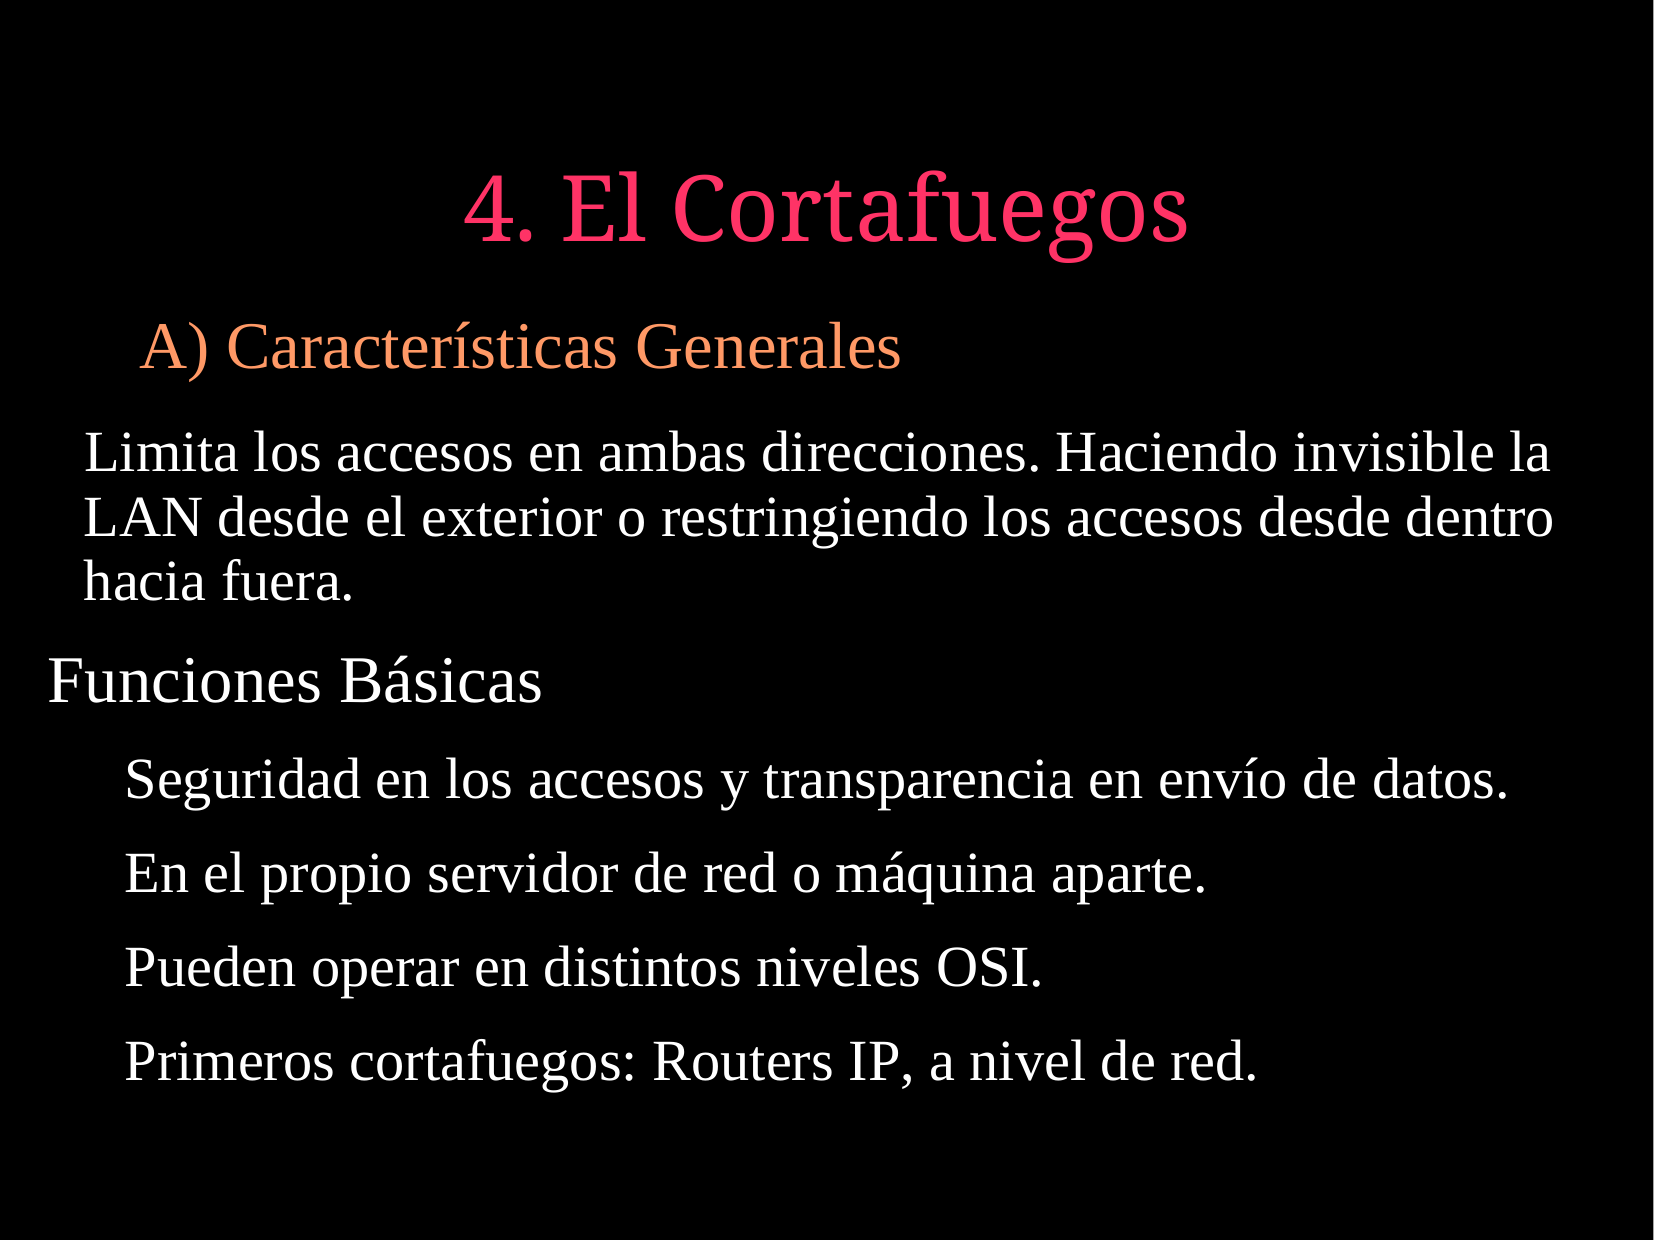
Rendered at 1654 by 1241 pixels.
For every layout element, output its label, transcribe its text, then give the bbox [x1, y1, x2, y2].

text_box Limita los accesos en ambas direcciones. Haciendo invisible la LAN desde el exterior o restringiendo los accesos desde dentro hacia fuera. Funciones Básicas Seguridad en los accesos y transparencia en envío de datos. En el propio servidor de red o máquina aparte. Pueden operar en distintos niveles OSI. Primeros cortafuegos: Routers IP, a nivel de red. [30, 419, 1632, 1241]
title 4. El Cortafuegos [121, 102, 1534, 308]
list A) Características Generales [121, 308, 1534, 419]
